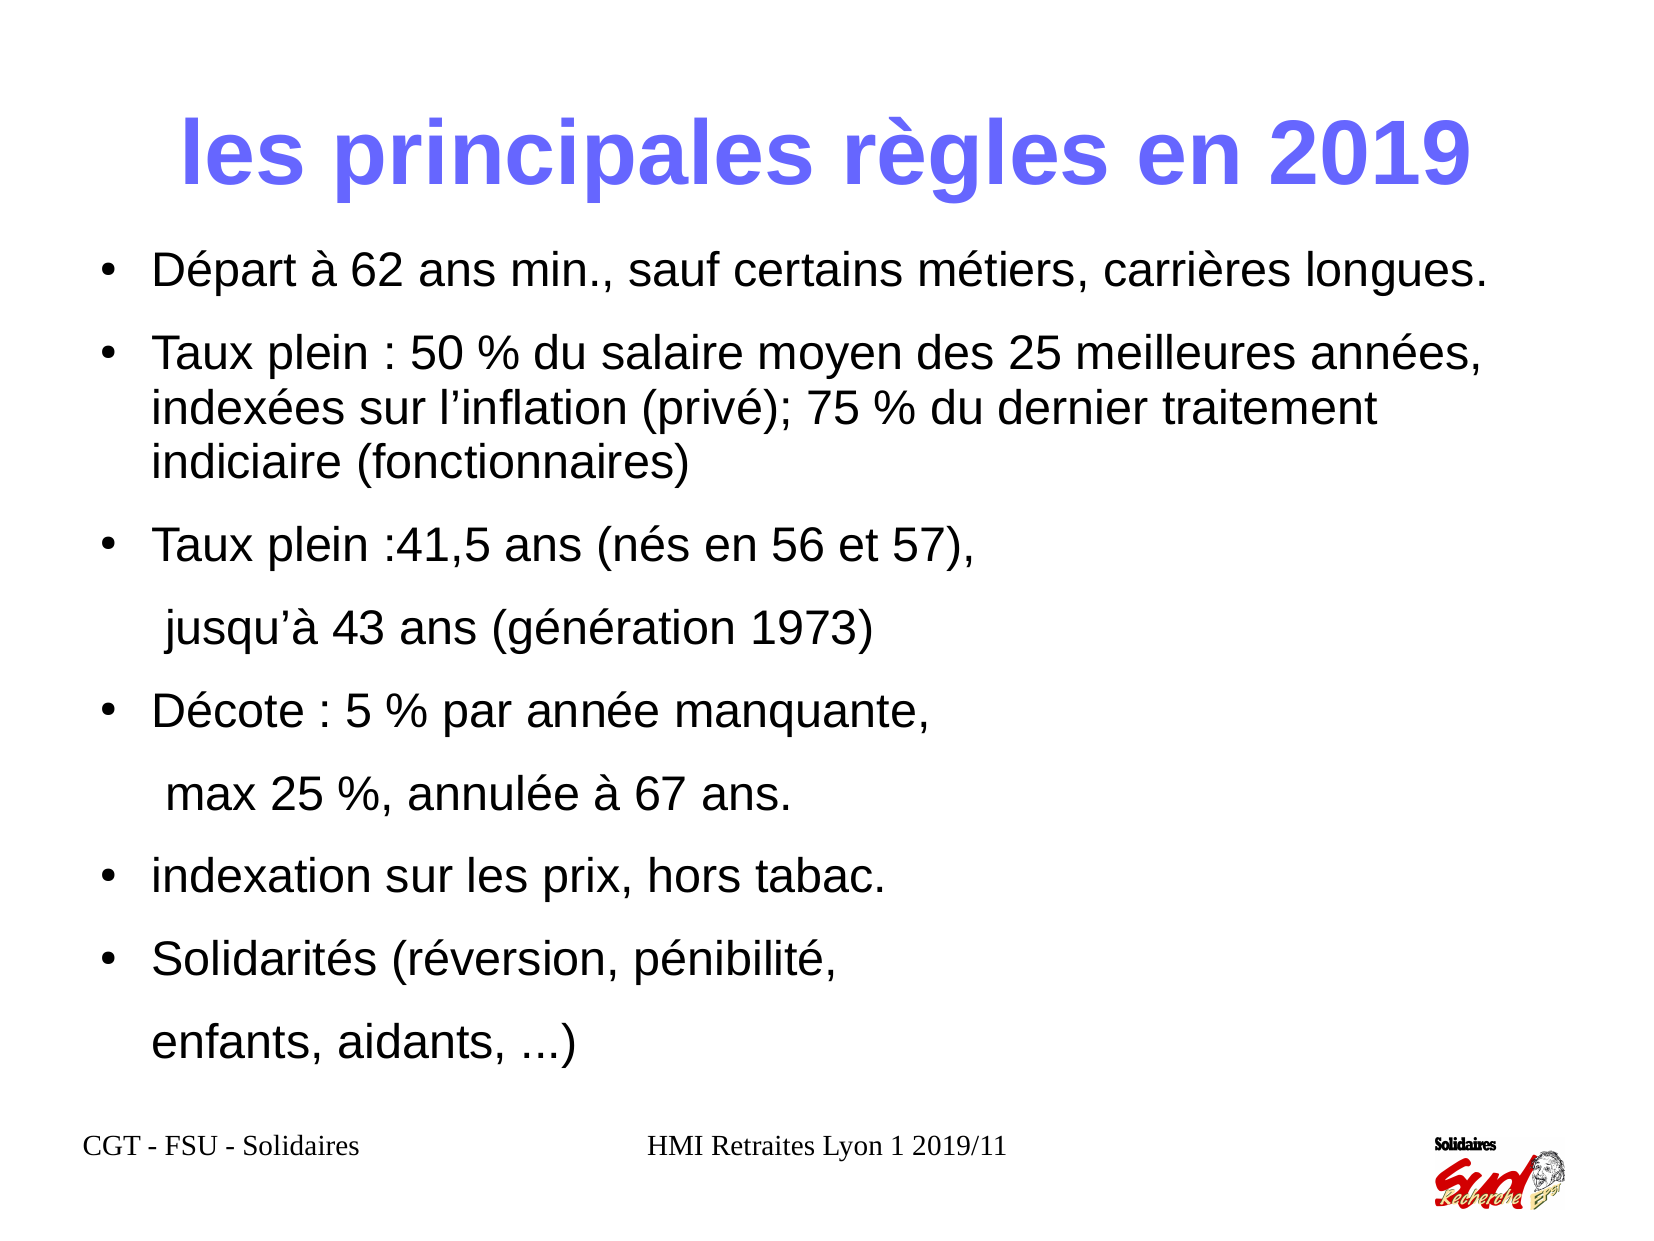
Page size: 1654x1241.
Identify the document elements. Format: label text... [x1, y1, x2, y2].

title les principales règles en 2019 [82, 49, 1571, 242]
list Départ à 62 ans min., sauf certains métiers, carrières longues. Taux plein : 50 % du salaire moyen des 25 meilleures années, indexées sur l’inflation (privé); 75 % du dernier traitement indiciaire (fonctionnaires) Taux plein :41,5 ans (nés en 56 et 57), jusqu’à 43 ans (génération 1973) Décote : 5 % par année manquante, max 25 %, annulée à 67 ans. indexation sur les prix, hors tabac. Solidarités (réversion, pénibilité, enfants, aidants, ...) [82, 242, 1571, 1075]
picture [1435, 1137, 1565, 1210]
